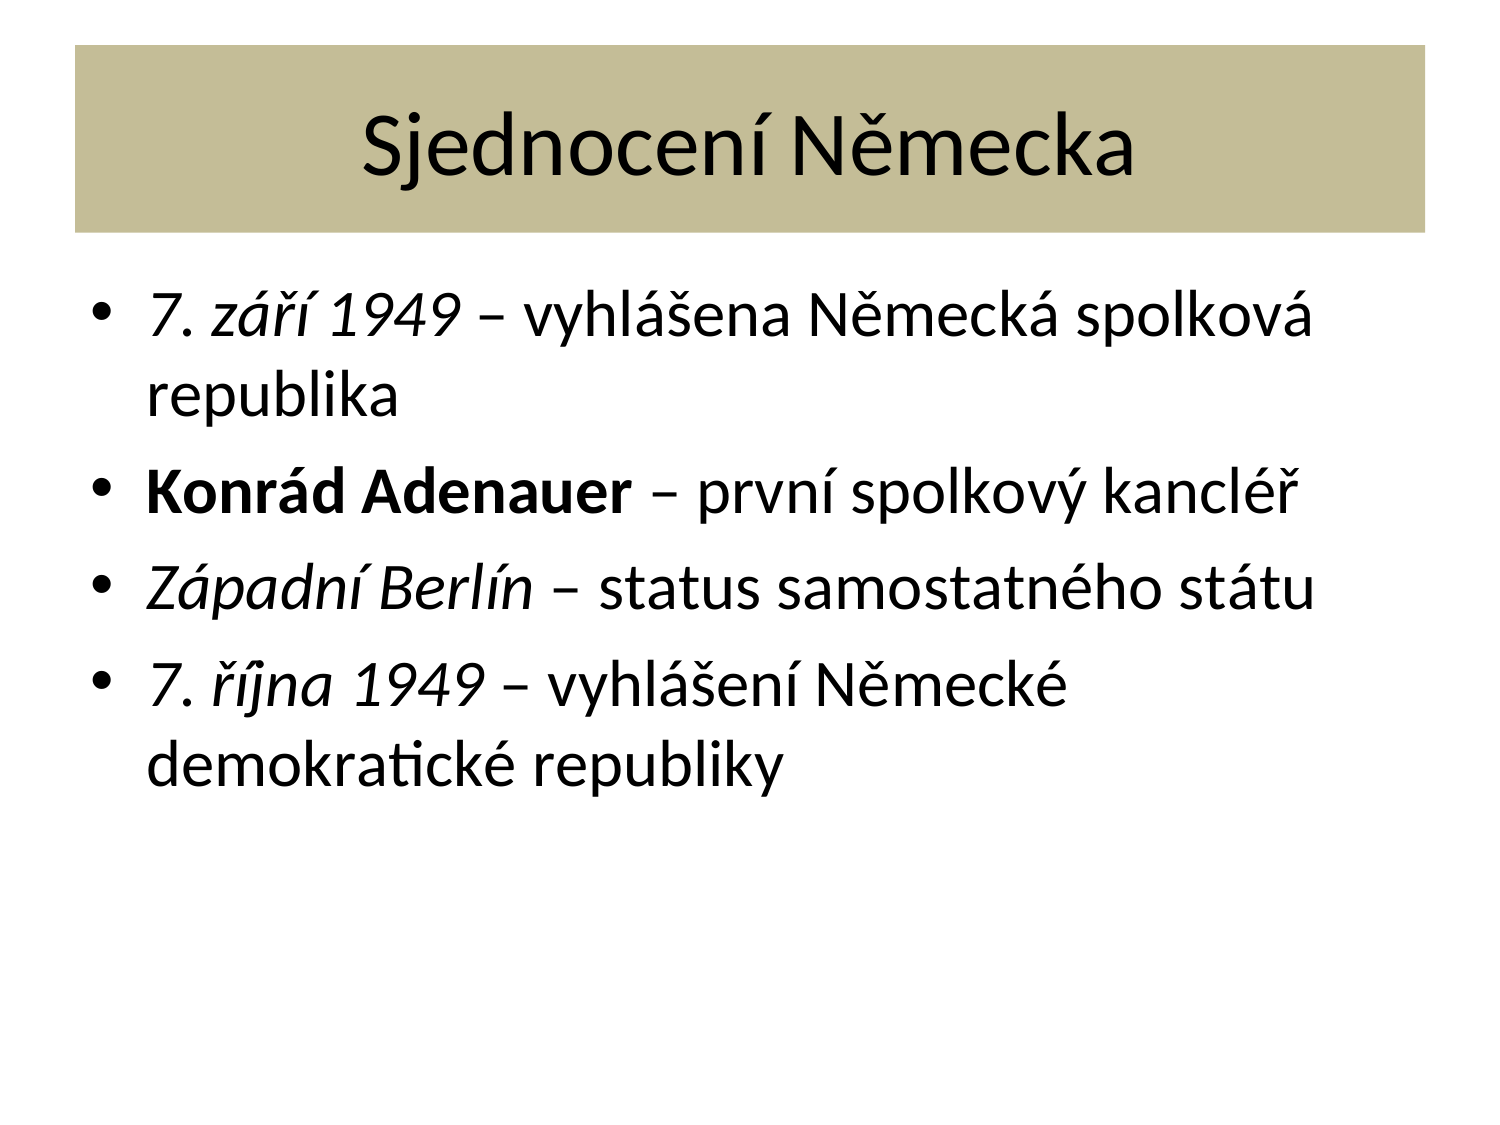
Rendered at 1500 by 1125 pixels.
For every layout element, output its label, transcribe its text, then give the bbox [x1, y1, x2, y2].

list 7. září 1949 – vyhlášena Německá spolková republika Konrád Adenauer – první spolkový kancléř Západní Berlín – status samostatného státu 7. října 1949 – vyhlášení Německé demokratické republiky [75, 262, 1426, 1006]
title Sjednocení Německa [75, 45, 1426, 233]
